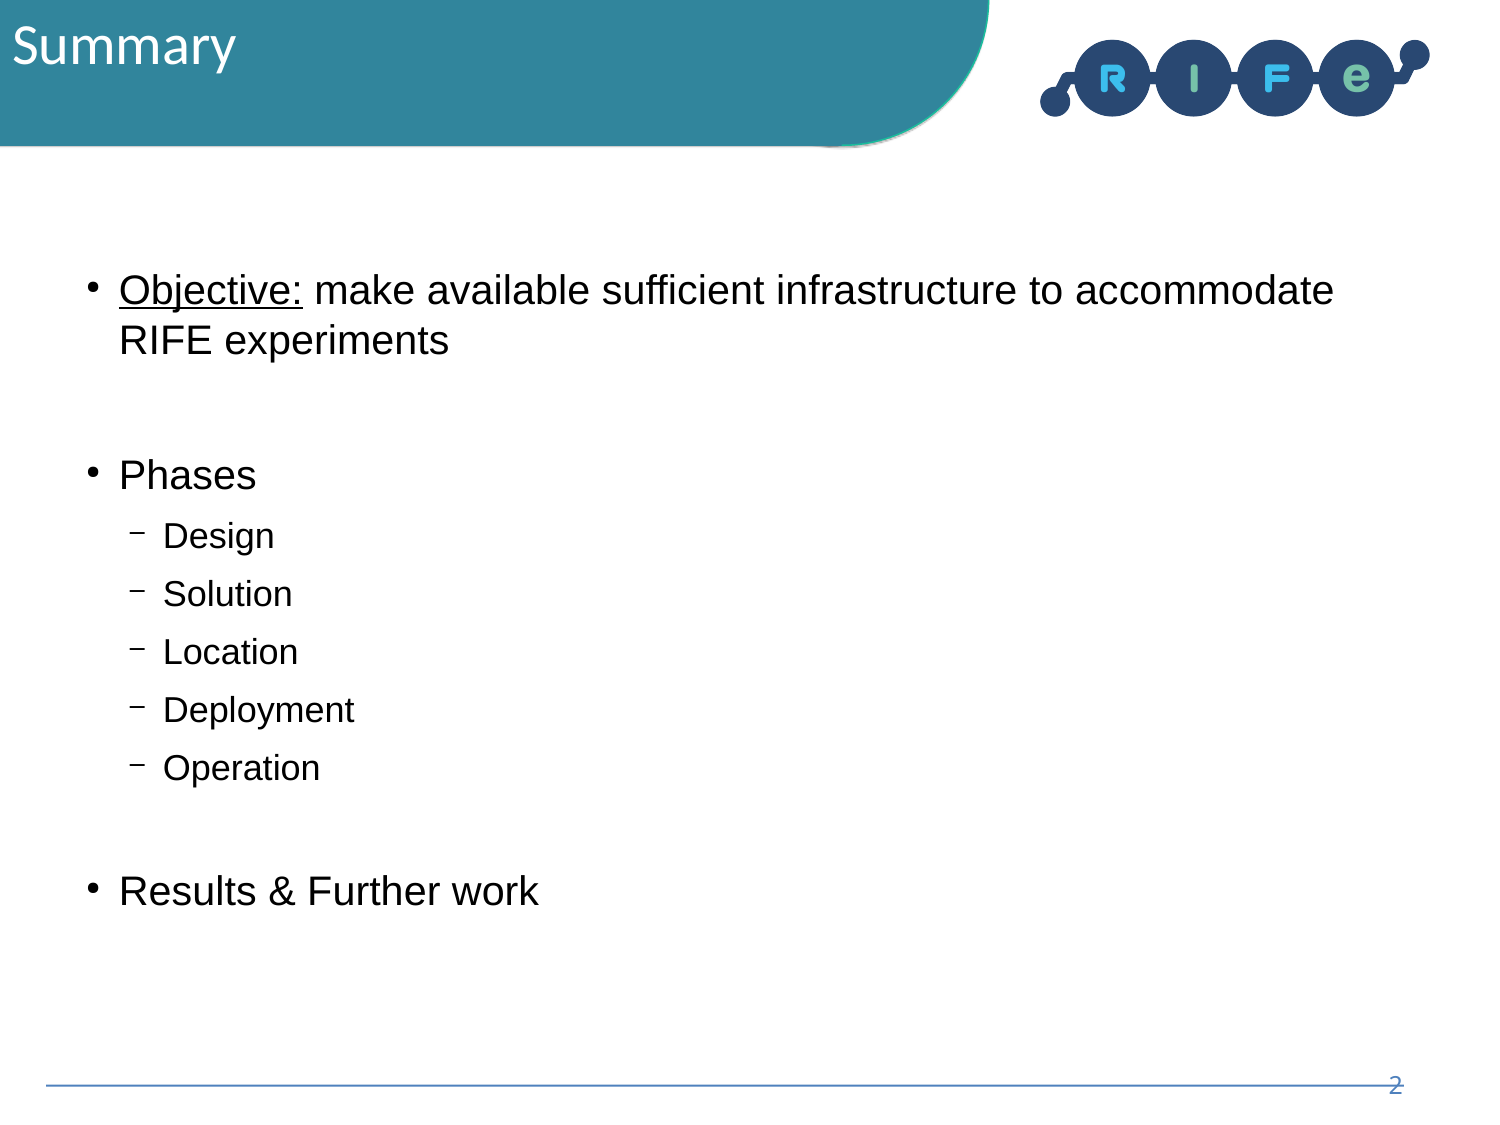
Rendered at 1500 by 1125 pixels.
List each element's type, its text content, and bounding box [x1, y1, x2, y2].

picture [971, 0, 1500, 196]
text_box Summary [0, 0, 1351, 188]
list Objective: make available sufficient infrastructure to accommodate RIFE experiments Phases Design Solution Location Deployment Operation Results & Further work [75, 263, 1425, 916]
